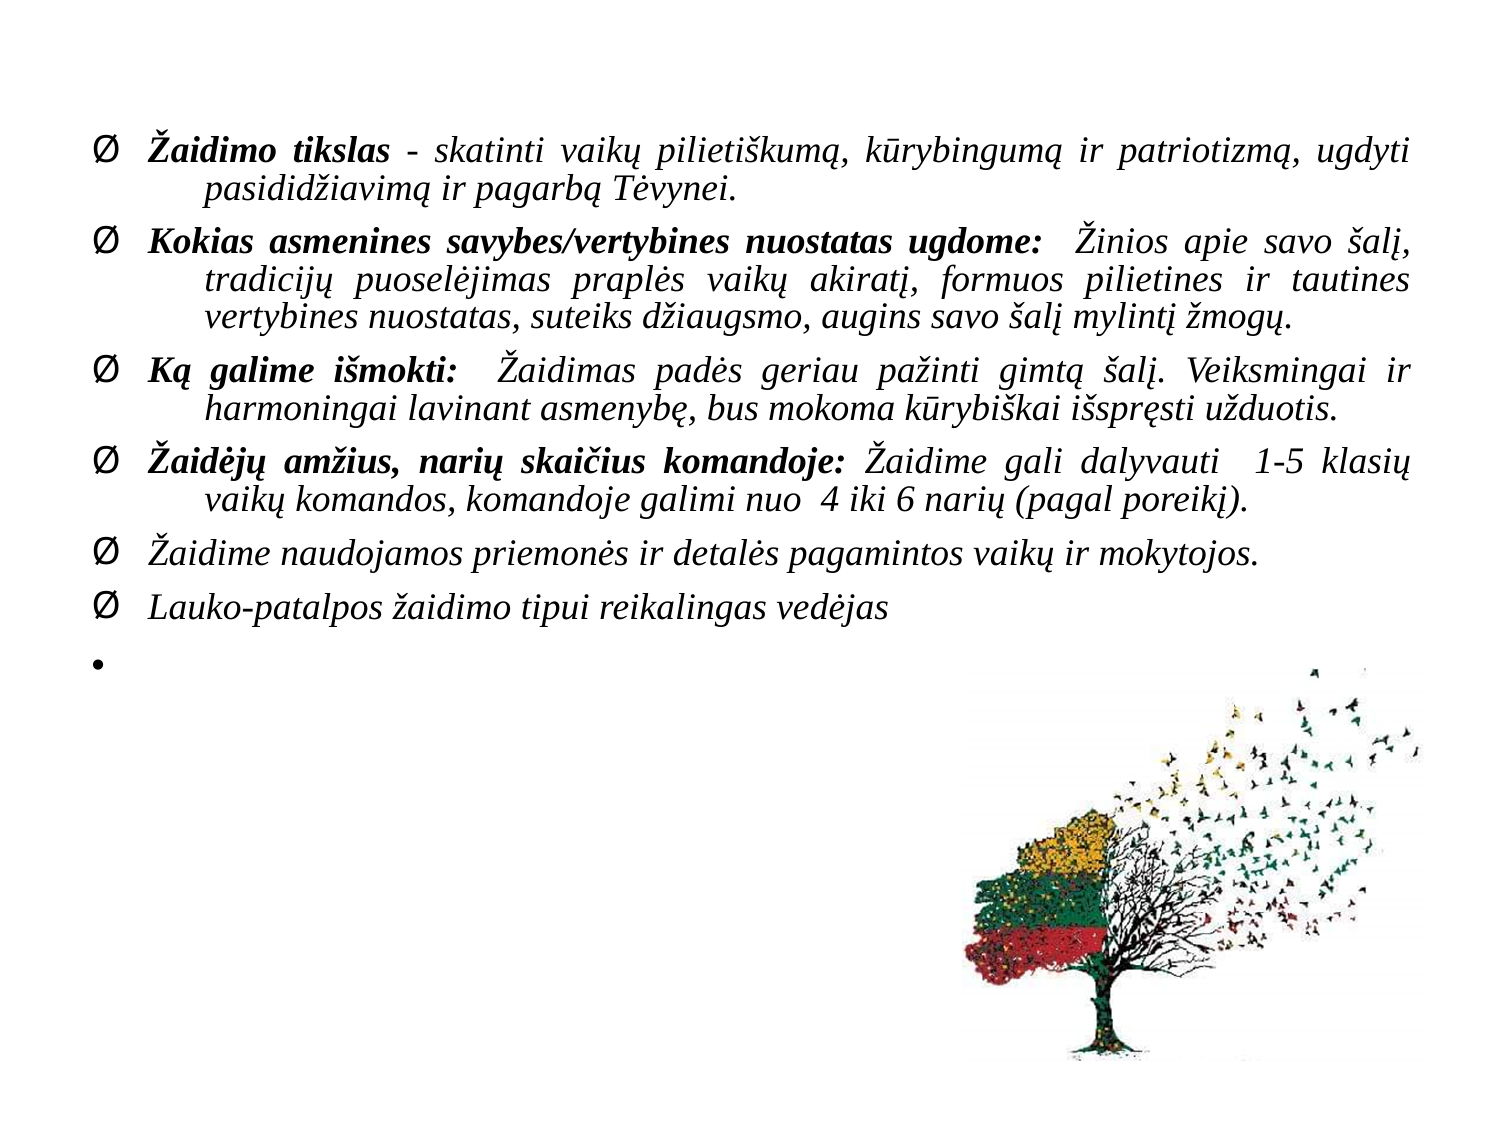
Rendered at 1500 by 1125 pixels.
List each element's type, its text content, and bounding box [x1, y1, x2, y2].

list Žaidimo tikslas - skatinti vaikų pilietiškumą, kūrybingumą ir patriotizmą, ugdyti pasididžiavimą ir pagarbą Tėvynei. Kokias asmenines savybes/vertybines nuostatas ugdome: Žinios apie savo šalį, tradicijų puoselėjimas praplės vaikų akiratį, formuos pilietines ir tautines vertybines nuostatas, suteiks džiaugsmo, augins savo šalį mylintį žmogų. Ką galime išmokti: Žaidimas padės geriau pažinti gimtą šalį. Veiksmingai ir harmoningai lavinant asmenybę, bus mokoma kūrybiškai išspręsti užduotis. Žaidėjų amžius, narių skaičius komandoje: Žaidime gali dalyvauti 1-5 klasių vaikų komandos, komandoje galimi nuo 4 iki 6 narių (pagal poreikį). Žaidime naudojamos priemonės ir detalės pagamintos vaikų ir mokytojos. Lauko-patalpos žaidimo tipui reikalingas vedėjas [76, 125, 1427, 868]
picture [962, 668, 1424, 1061]
